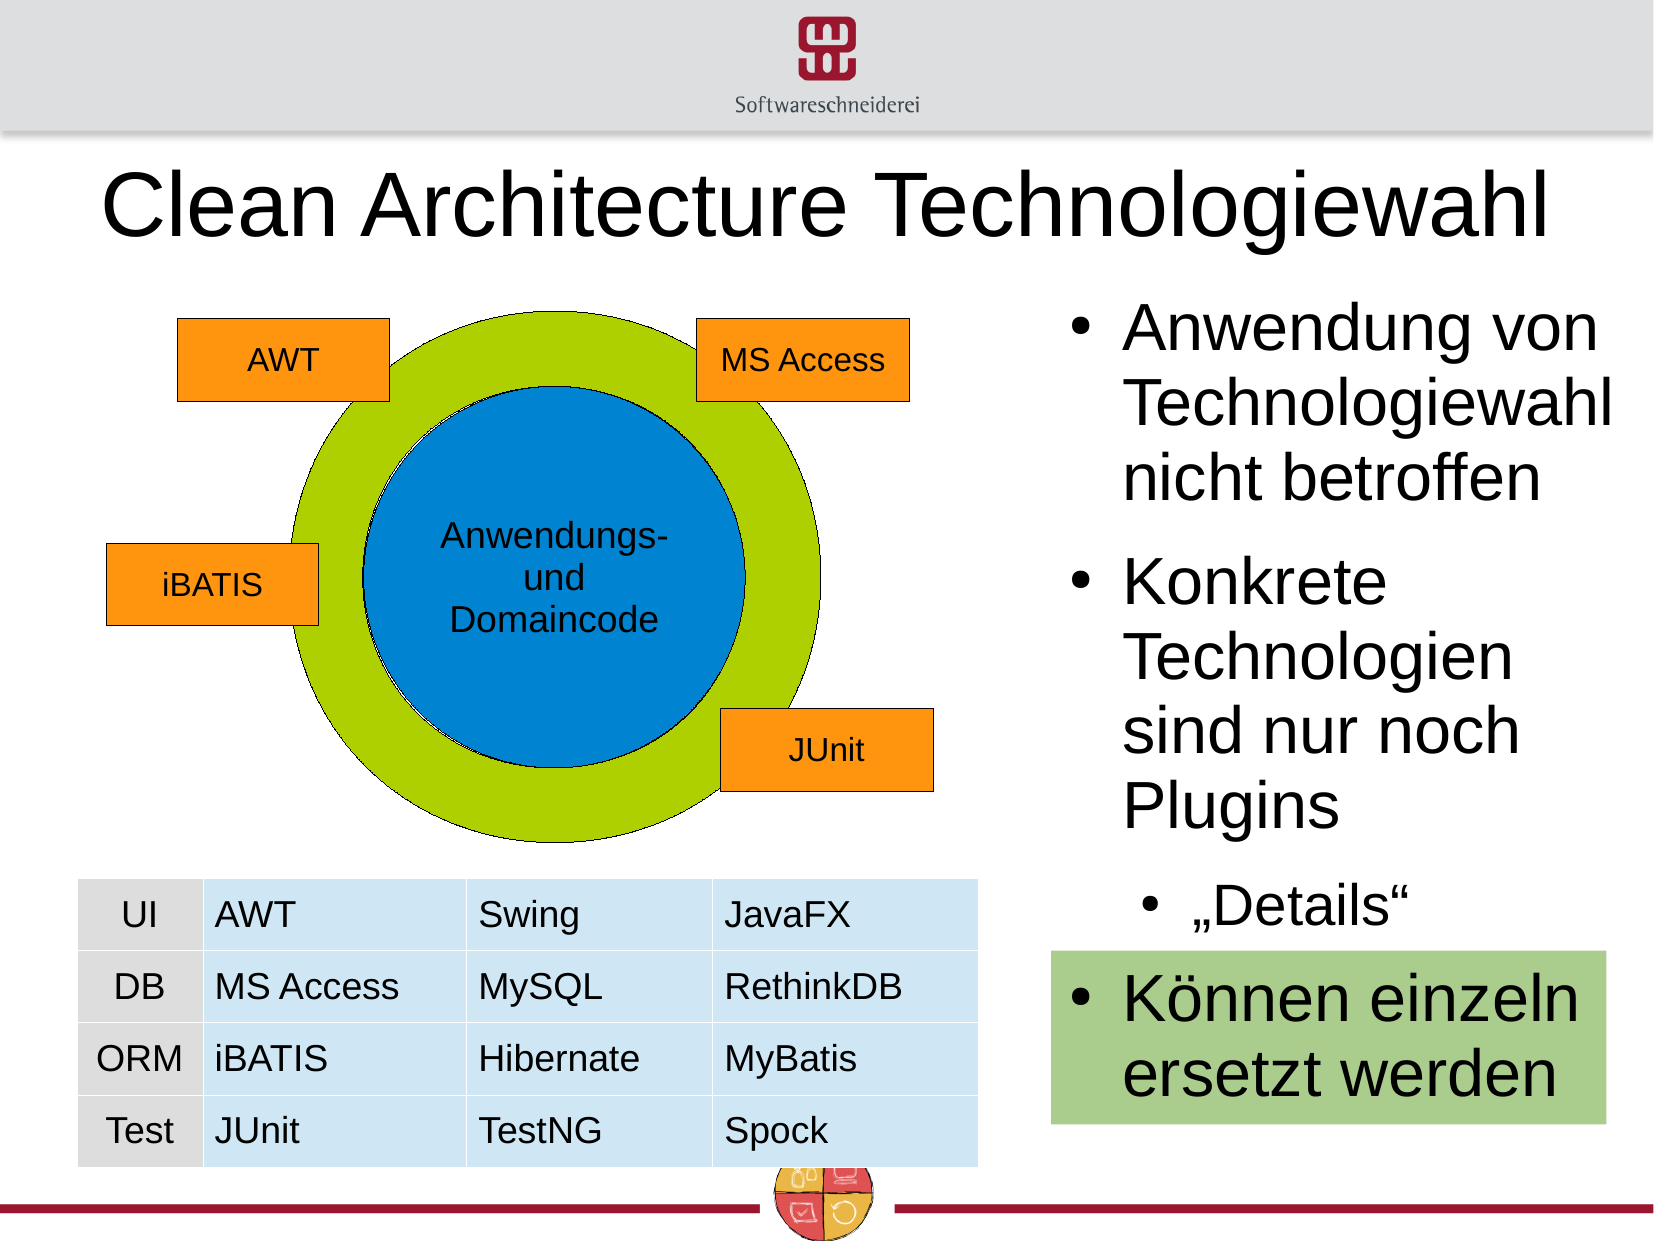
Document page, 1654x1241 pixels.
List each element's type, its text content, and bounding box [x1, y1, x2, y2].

text_box Anwendungs- und Domaincode [363, 386, 746, 768]
table_cell MySQL [467, 951, 712, 1022]
table_cell TestNG [467, 1096, 712, 1167]
table_cell MyBatis [713, 1023, 978, 1095]
text_box iBATIS [106, 543, 319, 626]
table_cell JUnit [204, 1096, 466, 1167]
table_cell ORM [78, 1023, 203, 1095]
table_cell Test [78, 1096, 203, 1167]
table_cell DB [78, 951, 203, 1022]
table_header UI [78, 879, 203, 950]
title Clean Architecture Technologiewahl [82, 147, 1571, 257]
table_cell MS Access [204, 951, 466, 1022]
text_box [291, 311, 821, 843]
text_box AWT [177, 318, 390, 402]
table_header Swing [467, 879, 712, 950]
picture [0, 0, 1654, 1241]
text_box MS Access [696, 318, 910, 402]
table_header AWT [204, 879, 466, 950]
list Anwendung von Technologiewahl nicht betroffen Konkrete Technologien sind nur noch Plugins „Details“ Können einzeln ersetzt werden [1051, 290, 1630, 1182]
text_box JUnit [720, 708, 934, 792]
table_header JavaFX [713, 879, 978, 950]
table_cell Spock [713, 1096, 978, 1167]
table_cell iBATIS [204, 1023, 466, 1095]
table_cell Hibernate [467, 1023, 712, 1095]
table_cell RethinkDB [713, 951, 978, 1022]
